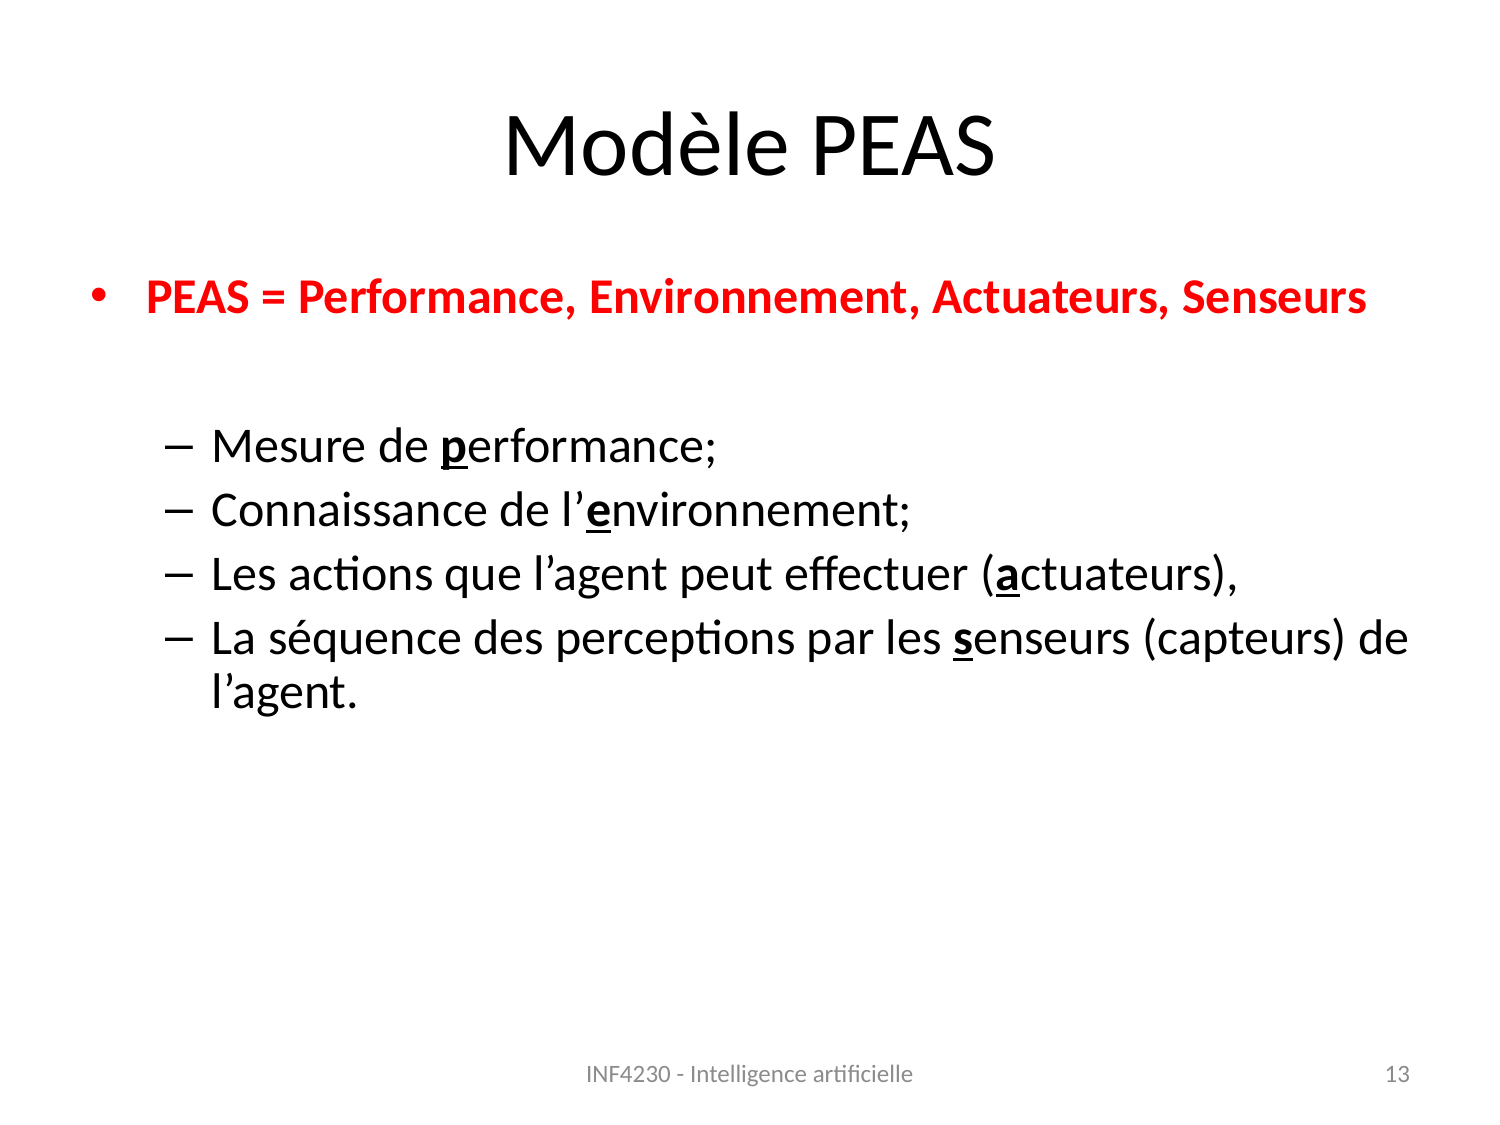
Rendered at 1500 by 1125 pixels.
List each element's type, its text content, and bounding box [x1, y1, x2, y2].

slide_number <numéro> [1074, 1042, 1425, 1103]
title Modèle PEAS [75, 45, 1425, 233]
footer INF4230 - Intelligence artificielle [512, 1042, 988, 1103]
list PEAS = Performance, Environnement, Actuateurs, Senseurs Mesure de performance; Connaissance de l’environnement; Les actions que l’agent peut effectuer (actuateurs), La séquence des perceptions par les senseurs (capteurs) de l’agent. [75, 262, 1425, 1005]
